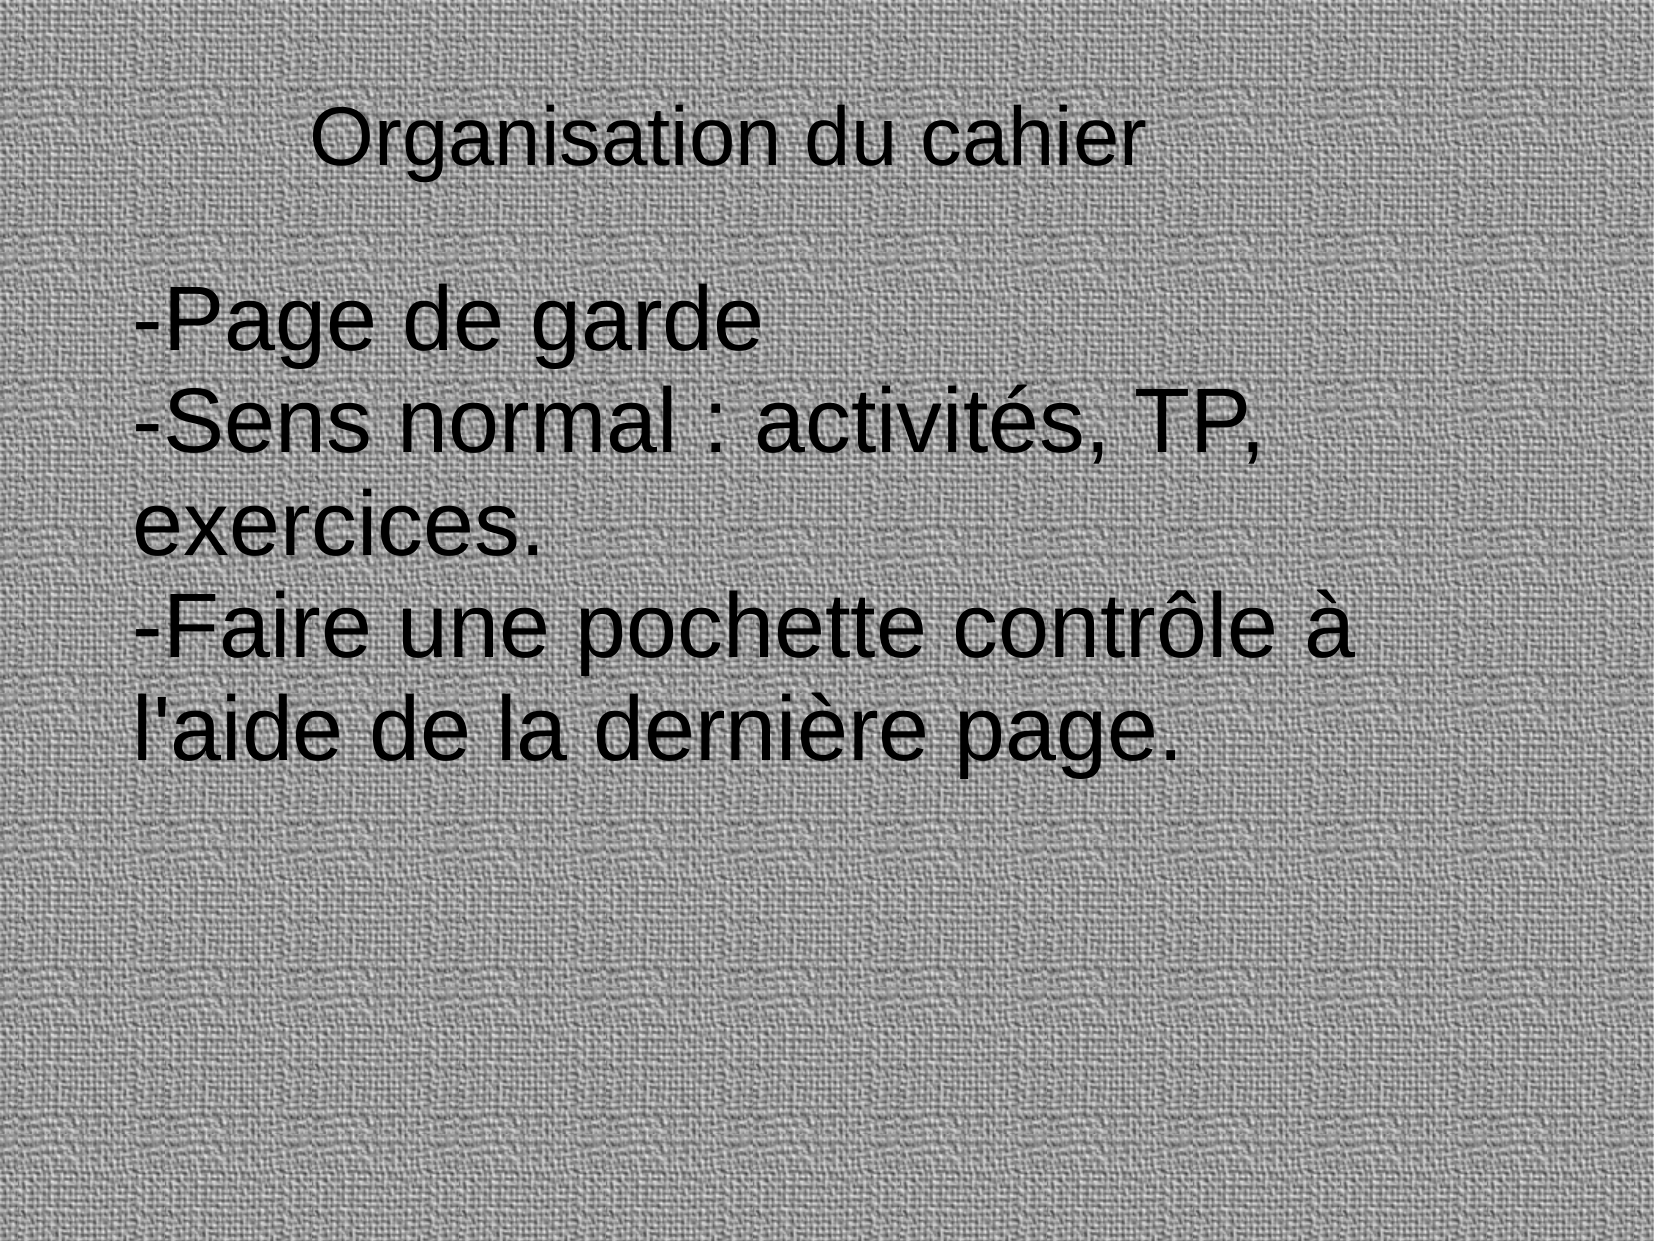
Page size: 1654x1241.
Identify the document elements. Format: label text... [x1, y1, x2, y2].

text_box Organisation du cahier [295, 82, 1347, 259]
text_box -Page de garde -Sens normal : activités, TP, exercices. -Faire une pochette contrôle à l'aide de la dernière page. [118, 259, 1477, 890]
picture [0, 0, 1654, 1241]
